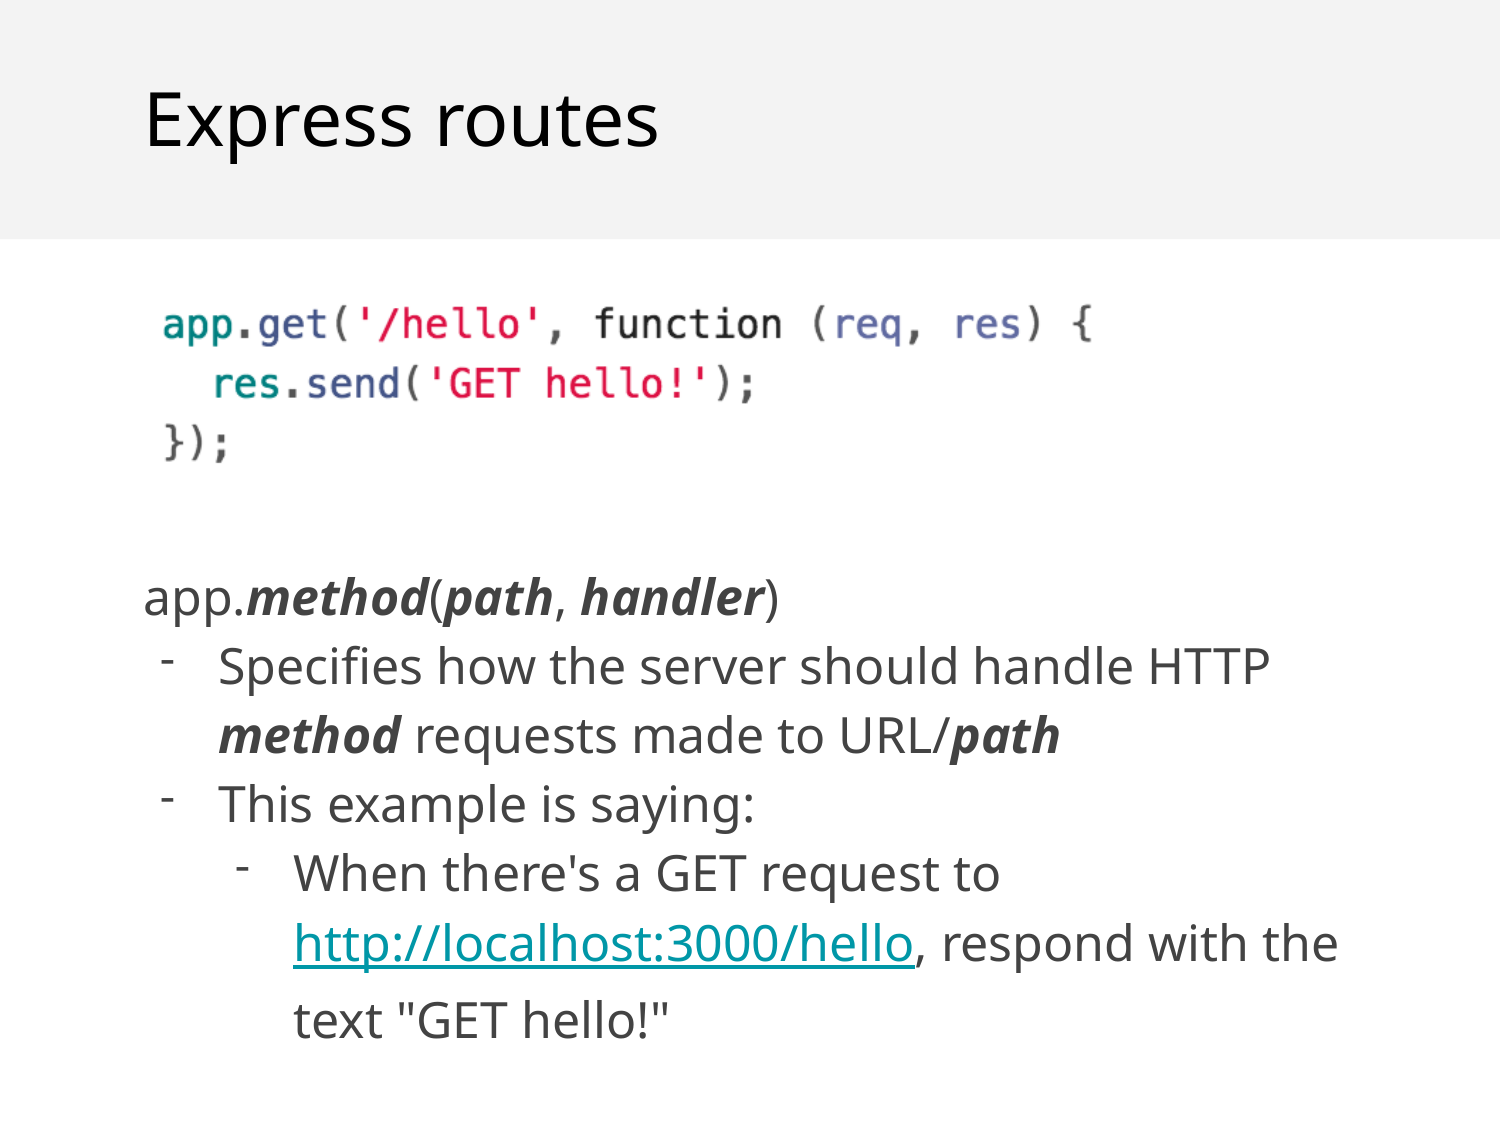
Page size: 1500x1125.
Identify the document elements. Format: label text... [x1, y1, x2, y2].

title Express routes [128, 56, 1372, 183]
picture [128, 291, 1175, 522]
list app.method(path, handler) Specifies how the server should handle HTTP method requests made to URL/path This example is saying: When there's a GET request to http://localhost:3000/hello, respond with the text "GET hello!" [128, 541, 1372, 1116]
